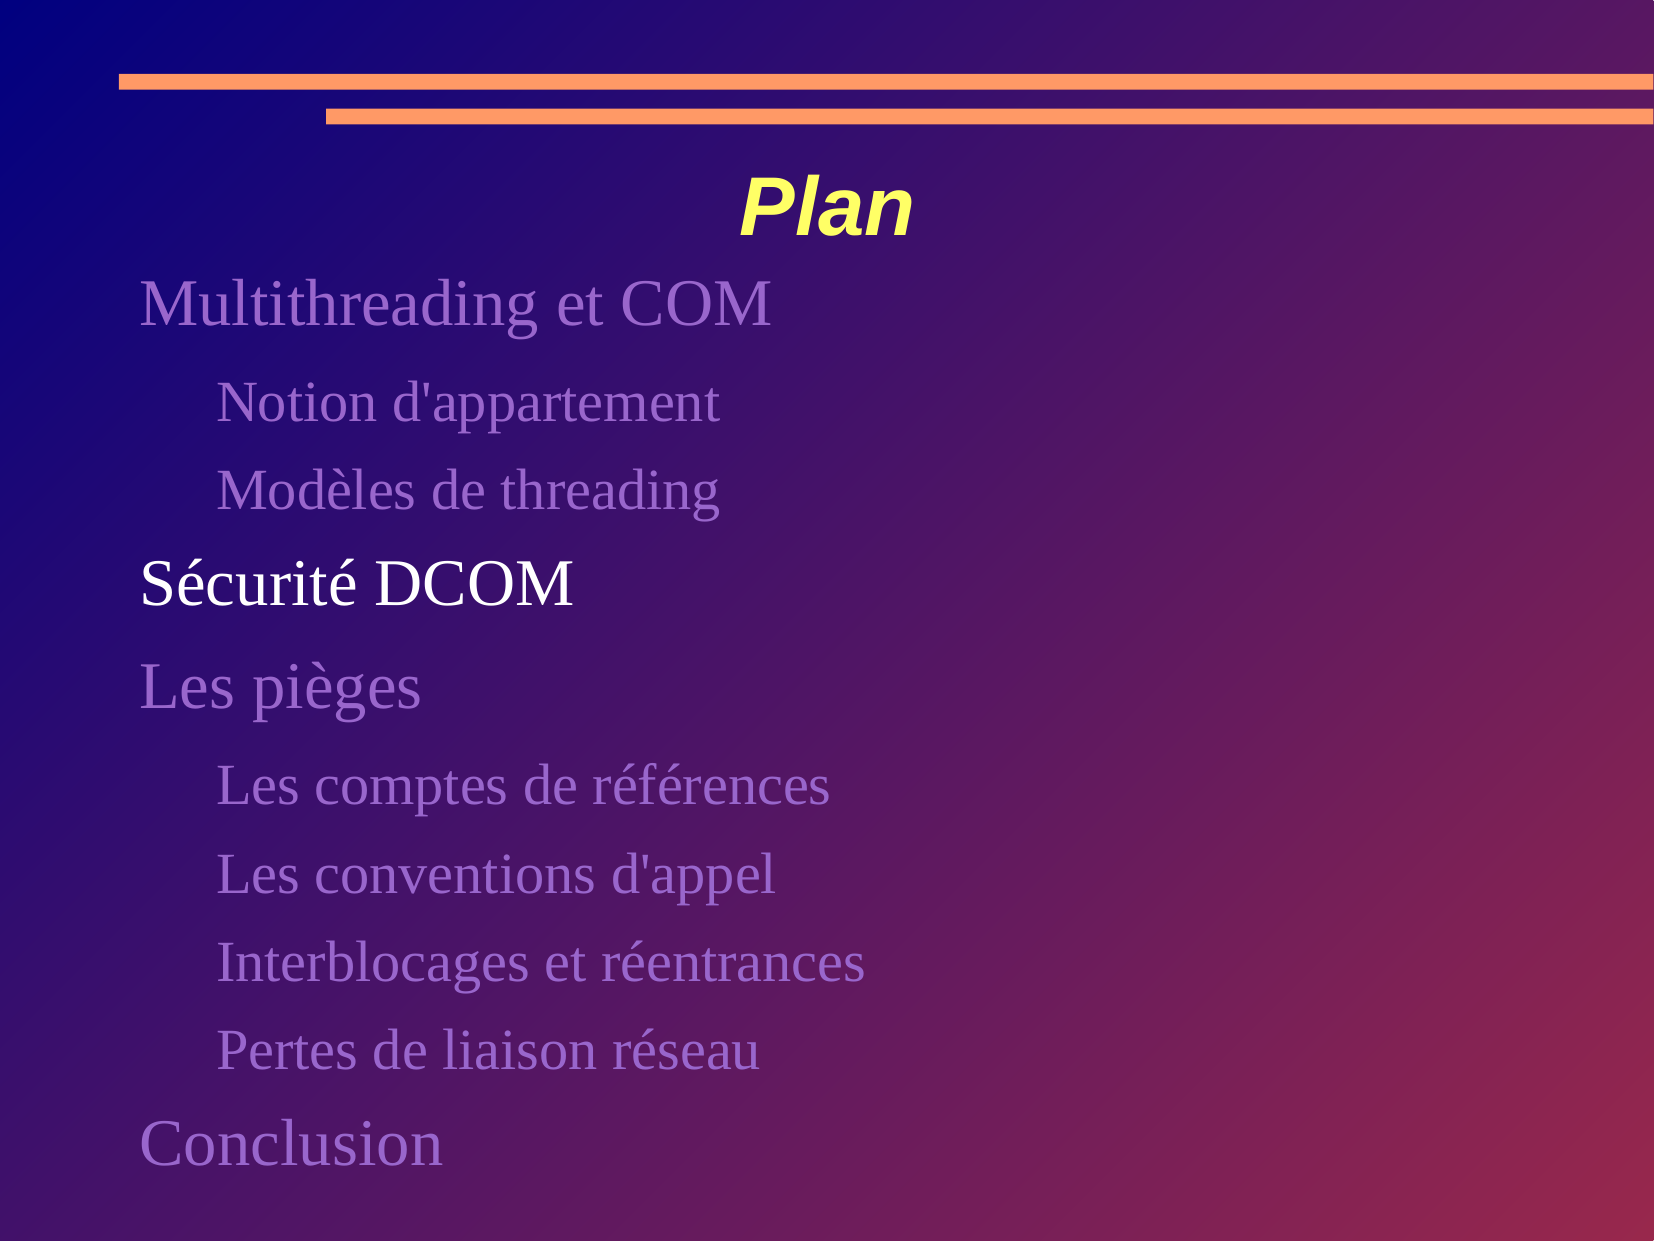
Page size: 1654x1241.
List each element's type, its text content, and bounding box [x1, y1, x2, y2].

title Plan [121, 102, 1534, 265]
list Multithreading et COM Notion d'appartement Modèles de threading Sécurité DCOM Les pièges Les comptes de références Les conventions d'appel Interblocages et réentrances Pertes de liaison réseau Conclusion [121, 265, 1534, 1180]
